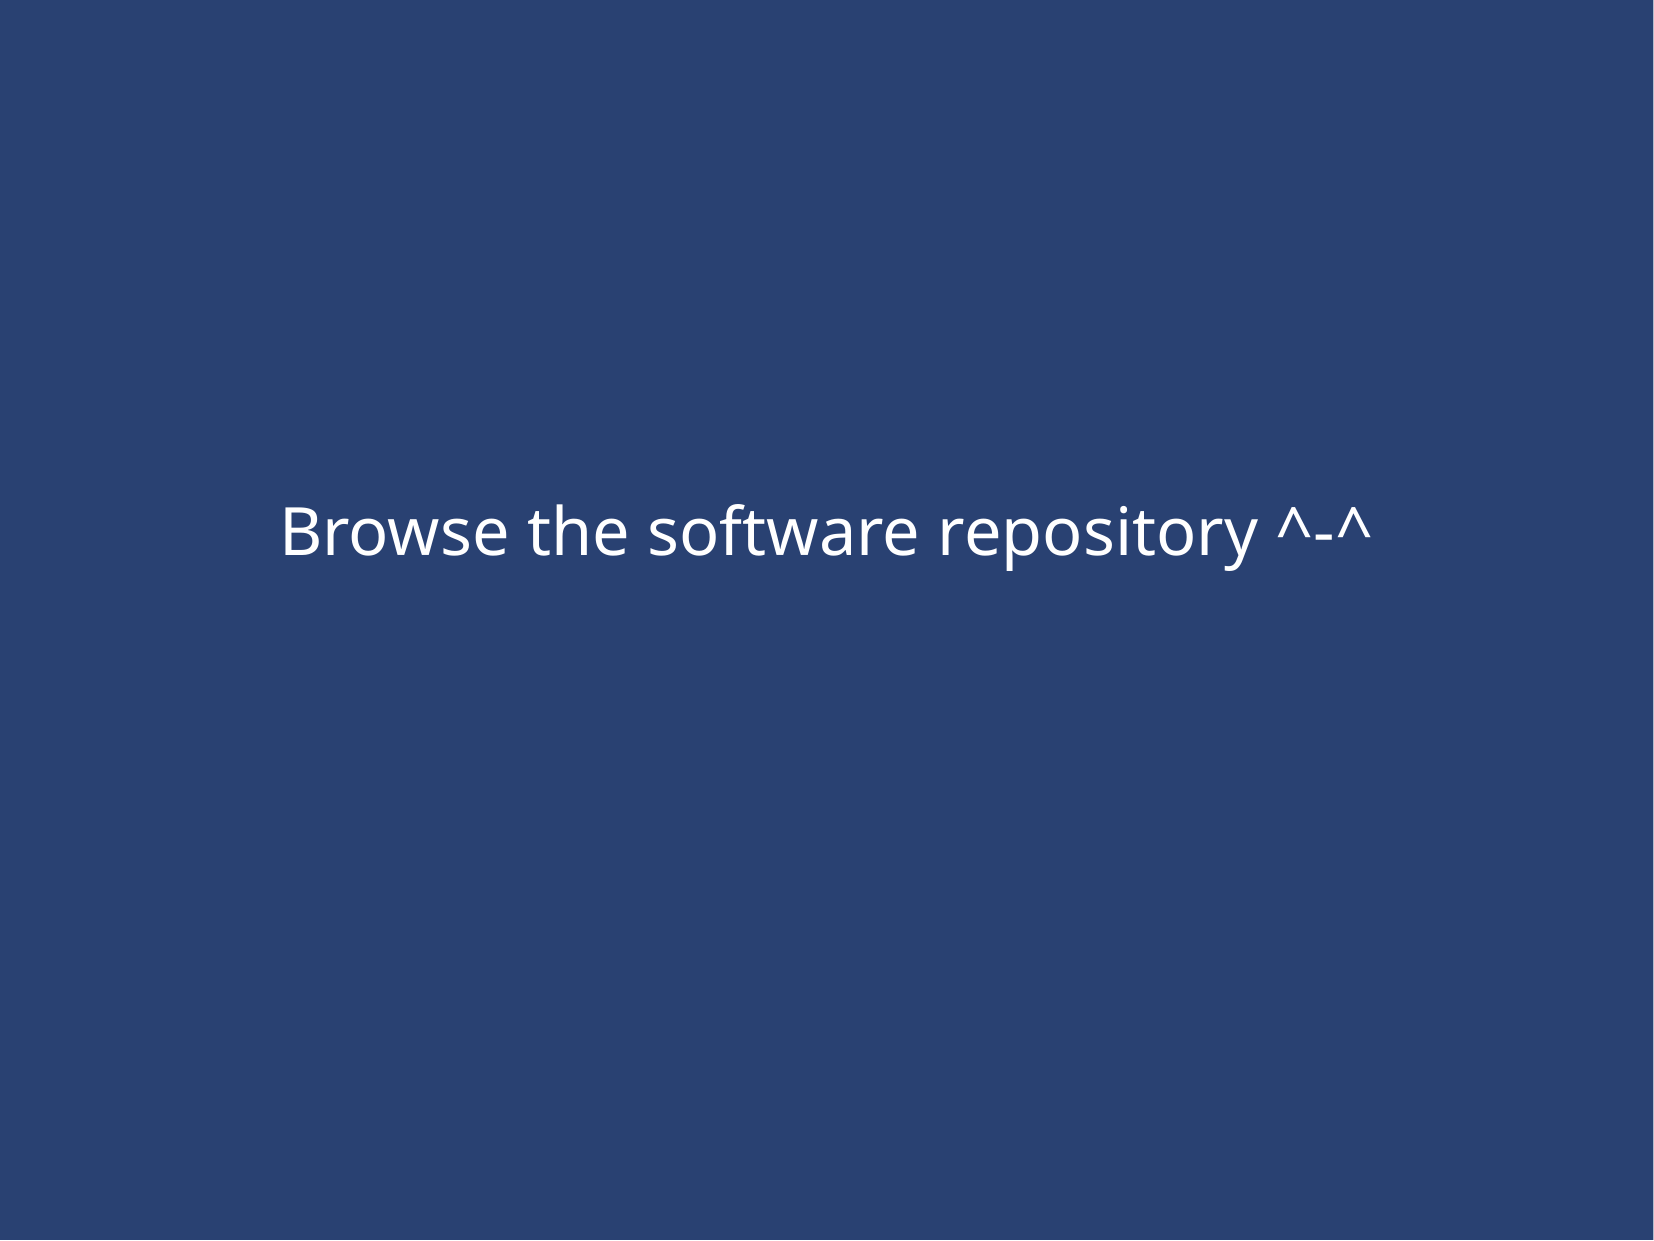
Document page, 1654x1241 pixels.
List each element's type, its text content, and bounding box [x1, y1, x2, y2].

subtitle Browse the software repository ^-^ [82, 49, 1571, 1109]
